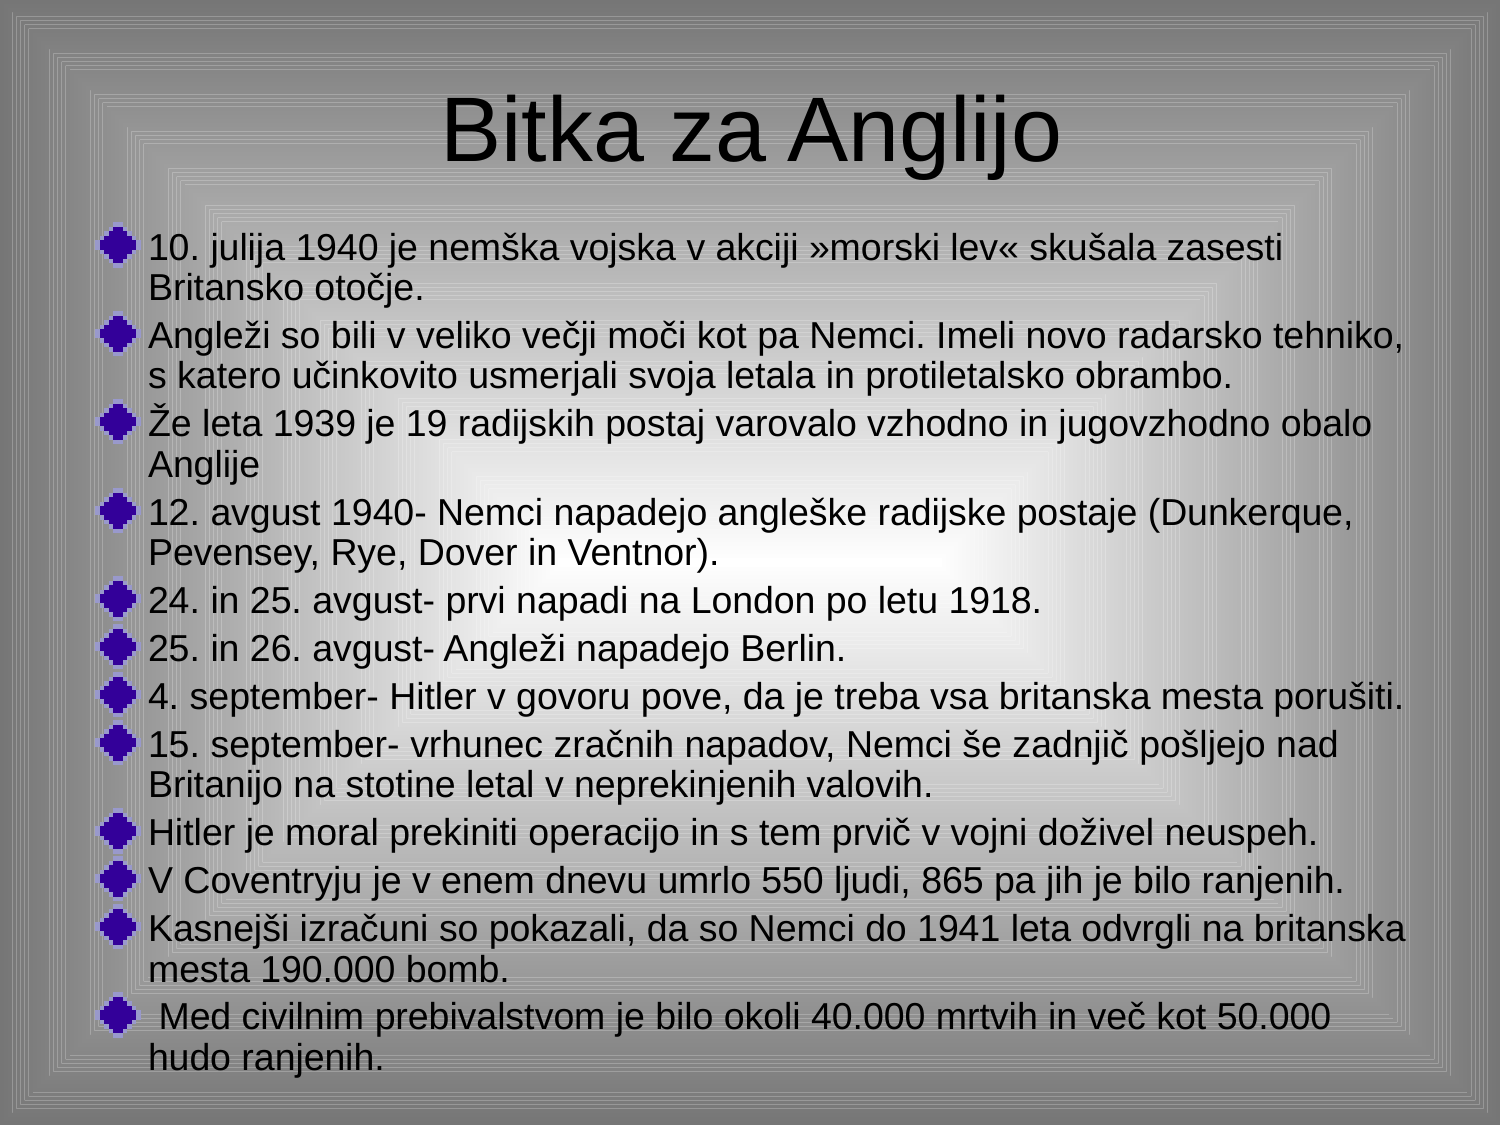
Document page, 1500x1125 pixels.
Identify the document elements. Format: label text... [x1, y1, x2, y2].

list 10. julija 1940 je nemška vojska v akciji »morski lev« skušala zasesti Britansko otočje. Angleži so bili v veliko večji moči kot pa Nemci. Imeli novo radarsko tehniko, s katero učinkovito usmerjali svoja letala in protiletalsko obrambo. Že leta 1939 je 19 radijskih postaj varovalo vzhodno in jugovzhodno obalo Anglije 12. avgust 1940- Nemci napadejo angleške radijske postaje (Dunkerque, Pevensey, Rye, Dover in Ventnor). 24. in 25. avgust- prvi napadi na London po letu 1918. 25. in 26. avgust- Angleži napadejo Berlin. 4. september- Hitler v govoru pove, da je treba vsa britanska mesta porušiti. 15. september- vrhunec zračnih napadov, Nemci še zadnjič pošljejo nad Britanijo na stotine letal v neprekinjenih valovih. Hitler je moral prekiniti operacijo in s tem prvič v vojni doživel neuspeh. V Coventryju je v enem dnevu umrlo 550 ljudi, 865 pa jih je bilo ranjenih. Kasnejši izračuni so pokazali, da so Nemci do 1941 leta odvrgli na britanska mesta 190.000 bomb. Med civilnim prebivalstvom je bilo okoli 40.000 mrtvih in več kot 50.000 hudo ranjenih. [76, 220, 1427, 963]
title Bitka za Anglijo [76, 31, 1427, 219]
picture [91, 988, 146, 1043]
